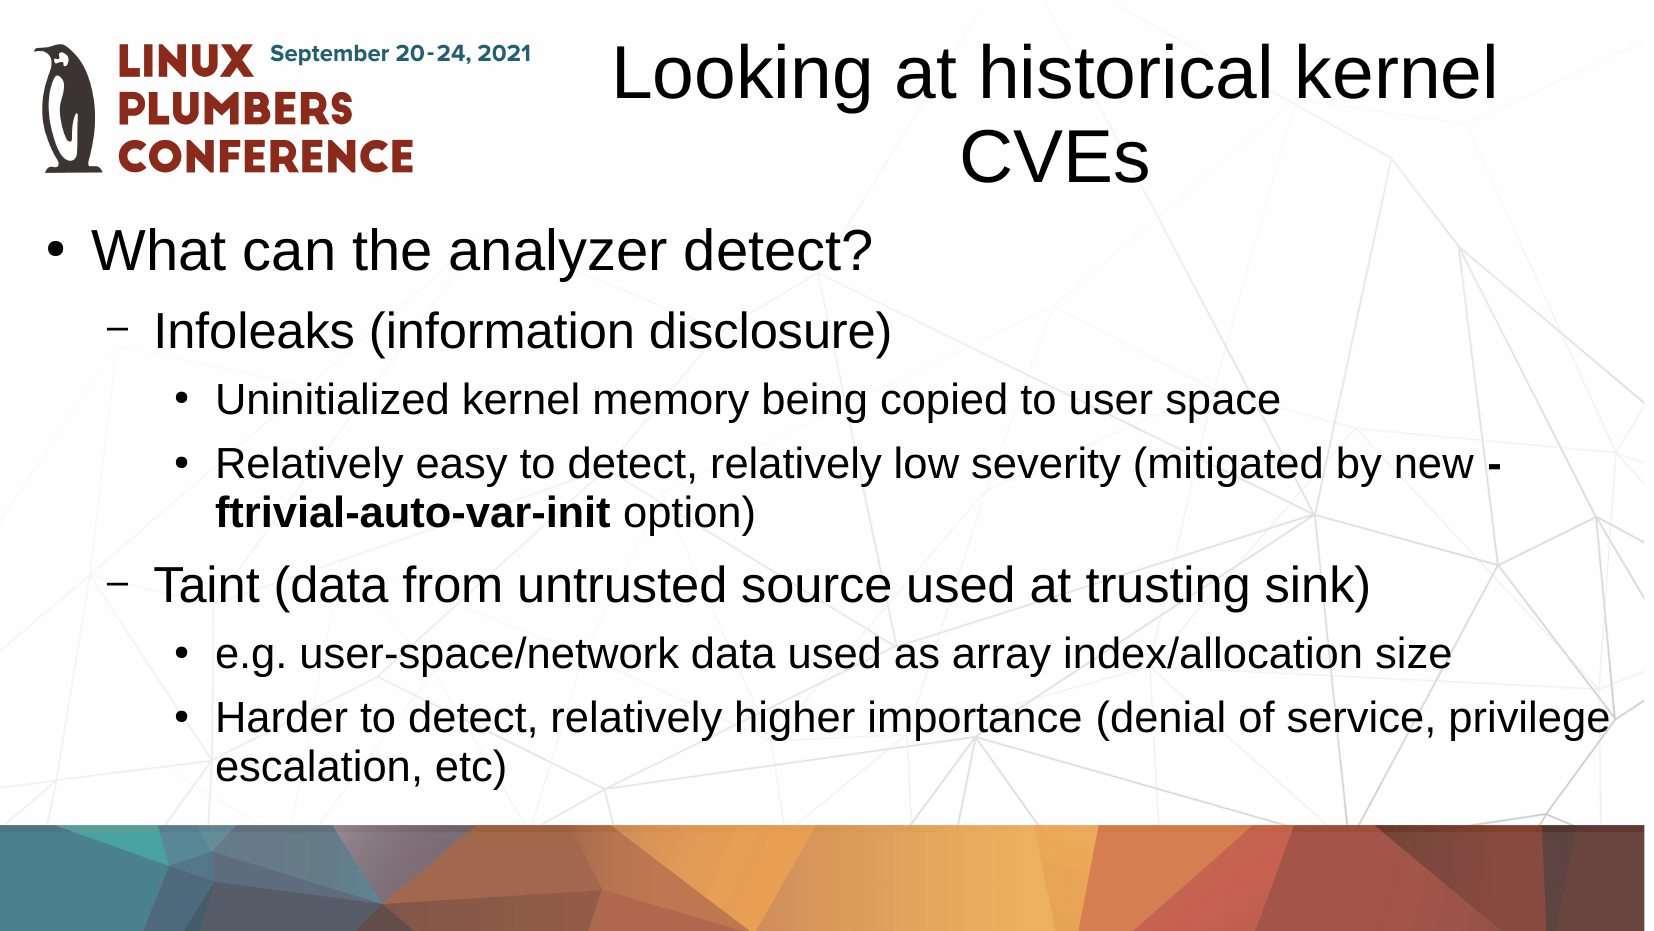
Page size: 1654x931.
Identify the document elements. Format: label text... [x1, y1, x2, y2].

picture [0, 1, 1645, 931]
list What can the analyzer detect? Infoleaks (information disclosure) Uninitialized kernel memory being copied to user space Relatively easy to detect, relatively low severity (mitigated by new -ftrivial-auto-var-init option) Taint (data from untrusted source used at trusting sink) e.g. user-space/network data used as array index/allocation size Harder to detect, relatively higher importance (denial of service, privilege escalation, etc) [30, 217, 1645, 796]
title Looking at historical kernel CVEs [540, 30, 1571, 199]
